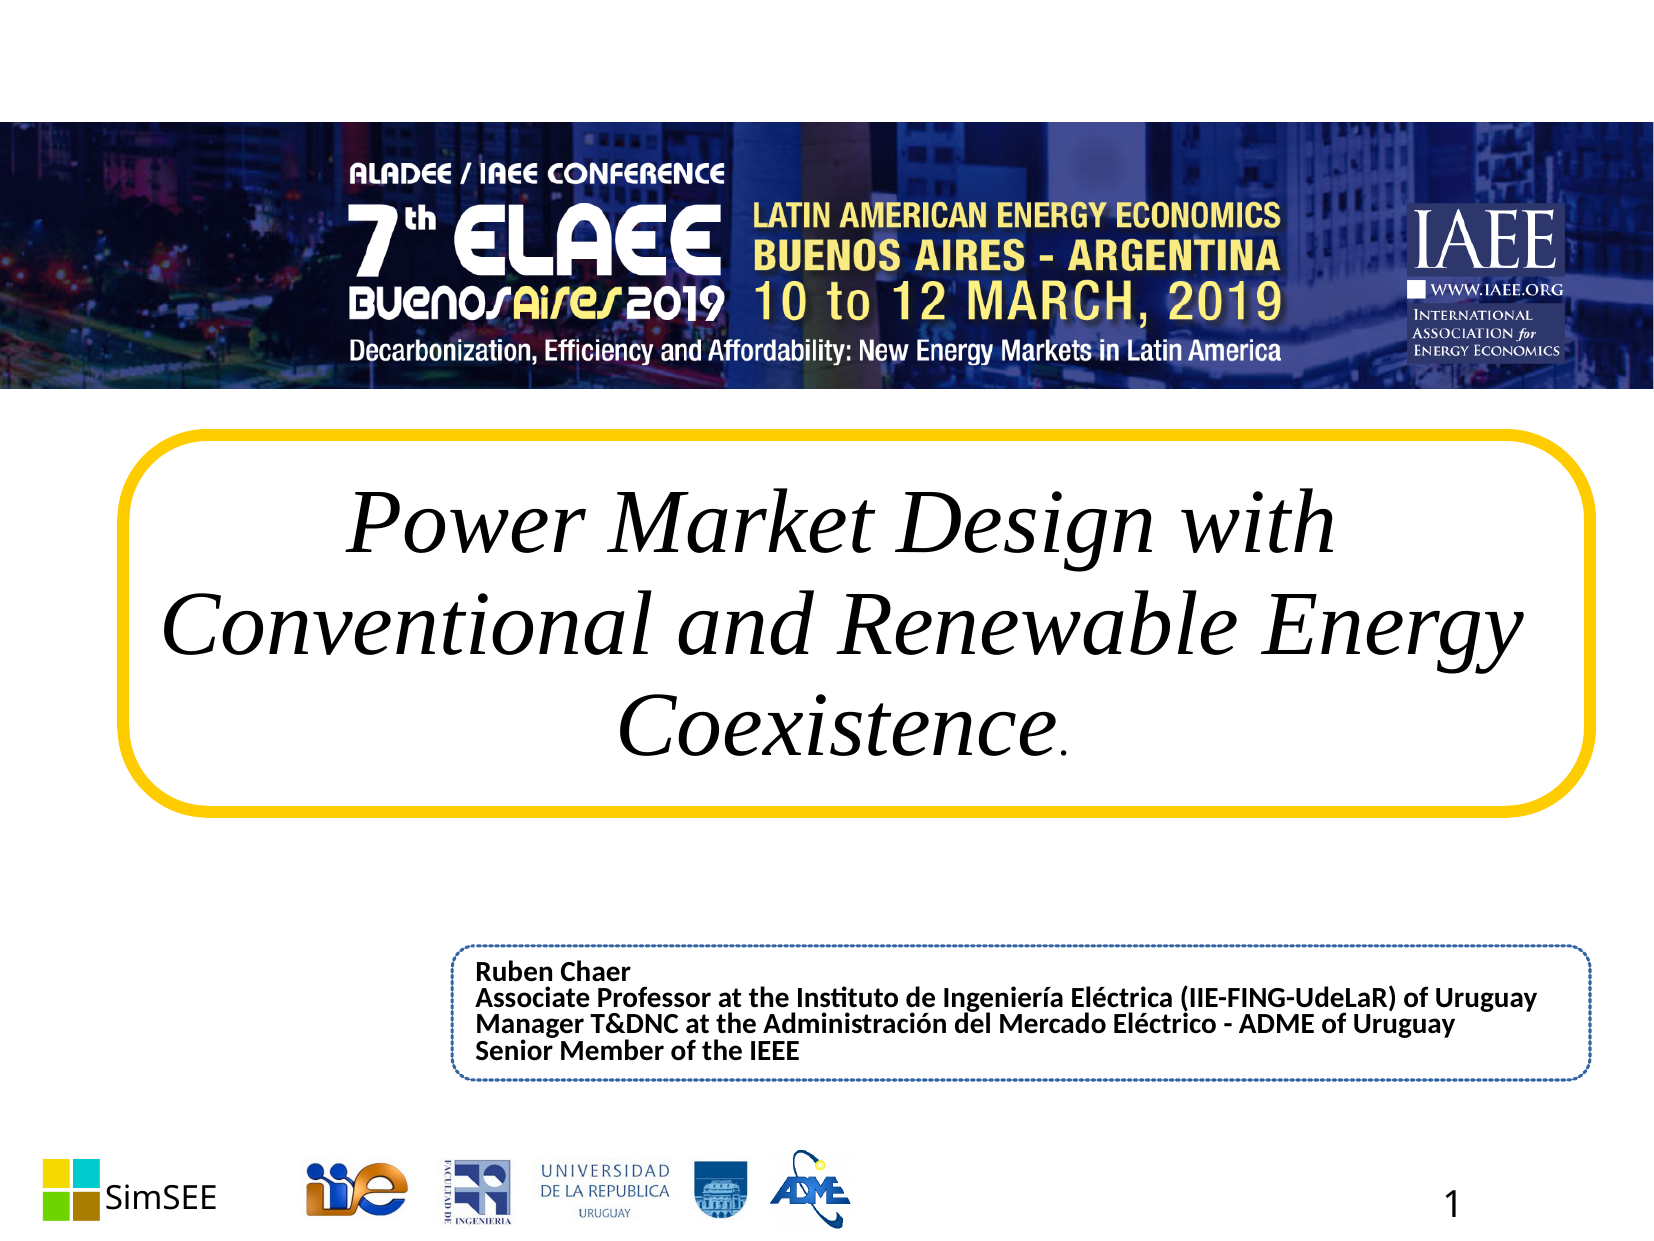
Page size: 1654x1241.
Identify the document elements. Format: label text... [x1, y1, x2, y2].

picture [770, 1150, 853, 1230]
picture [0, 122, 1654, 390]
text_box Power Market Design with Conventional and Renewable Energy Coexistence. [123, 435, 1591, 812]
text_box Ruben Chaer Associate Professor at the Instituto de Ingeniería Eléctrica (IIE-FING-UdeLaR) of Uruguay Manager T&DNC at the Administración del Mercado Eléctrico - ADME of Uruguay Senior Member of the IEEE [452, 945, 1591, 1081]
picture [41, 1157, 102, 1223]
picture [296, 1154, 753, 1229]
